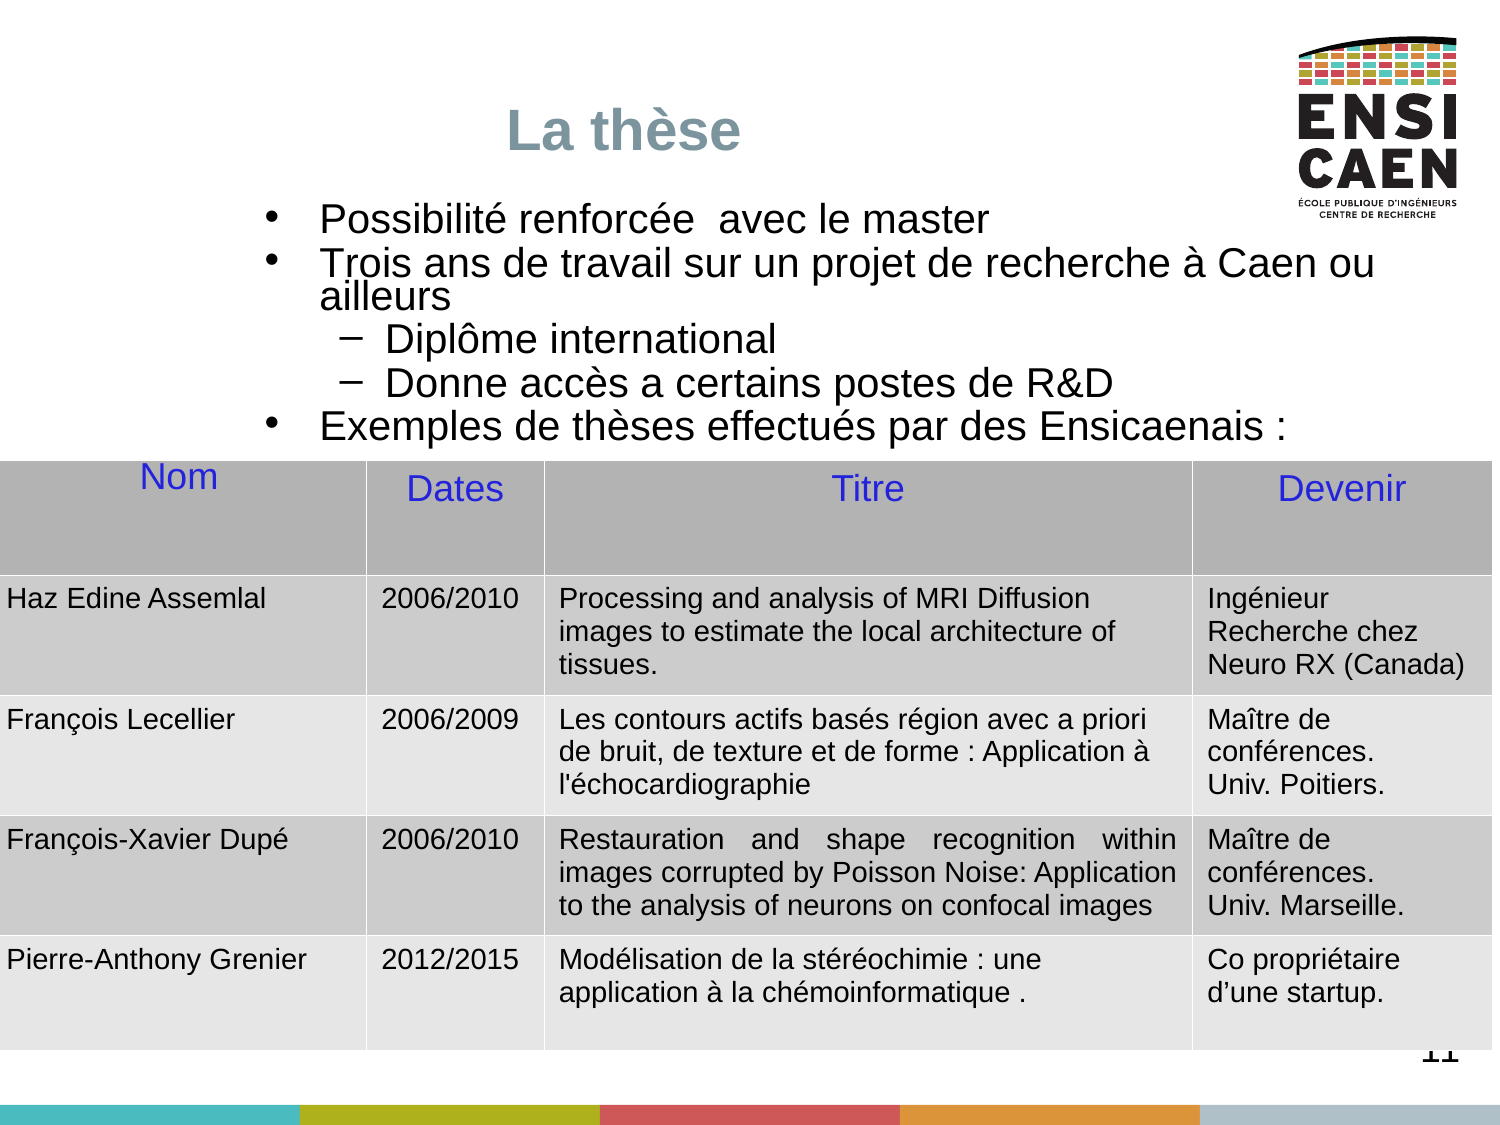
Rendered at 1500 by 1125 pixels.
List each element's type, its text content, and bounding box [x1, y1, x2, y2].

table_cell Co propriétaire d’une startup. [1193, 936, 1492, 1050]
table_header Titre [545, 461, 1192, 575]
table_cell 2006/2010 [367, 576, 544, 695]
table_header Nom [0, 461, 366, 575]
table_cell Modélisation de la stéréochimie : une application à la chémoinformatique . [545, 936, 1192, 1050]
table_cell Pierre-Anthony Grenier [0, 936, 366, 1050]
list Possibilité renforcée avec le master Trois ans de travail sur un projet de recherche à Caen ou ailleurs Diplôme international Donne accès a certains postes de R&D Exemples de thèses effectués par des Ensicaenais : [249, 199, 1474, 460]
table_cell Maître de conférences. Univ. Marseille. [1193, 816, 1492, 935]
table_cell Les contours actifs basés région avec a priori de bruit, de texture et de forme : Application à l'échocardiographie [545, 696, 1192, 815]
table_cell Ingénieur Recherche chez Neuro RX (Canada) [1193, 576, 1492, 695]
table_cell Processing and analysis of MRI Diffusion images to estimate the local architecture of tissues. [545, 576, 1192, 695]
table_header Devenir [1193, 461, 1492, 575]
title La thèse [8, 59, 1241, 214]
table_cell 2012/2015 [367, 936, 544, 1050]
table_cell 2006/2009 [367, 696, 544, 815]
table_cell François Lecellier [0, 696, 366, 815]
table_header Dates [367, 461, 544, 575]
table_cell François-Xavier Dupé [0, 816, 366, 935]
table_cell Restauration and shape recognition within images corrupted by Poisson Noise: Application to the analysis of neurons on confocal images [545, 816, 1192, 935]
table_cell Maître de conférences. Univ. Poitiers. [1193, 696, 1492, 815]
table_cell 2006/2010 [367, 816, 544, 935]
table_cell Haz Edine Assemlal [0, 576, 366, 695]
